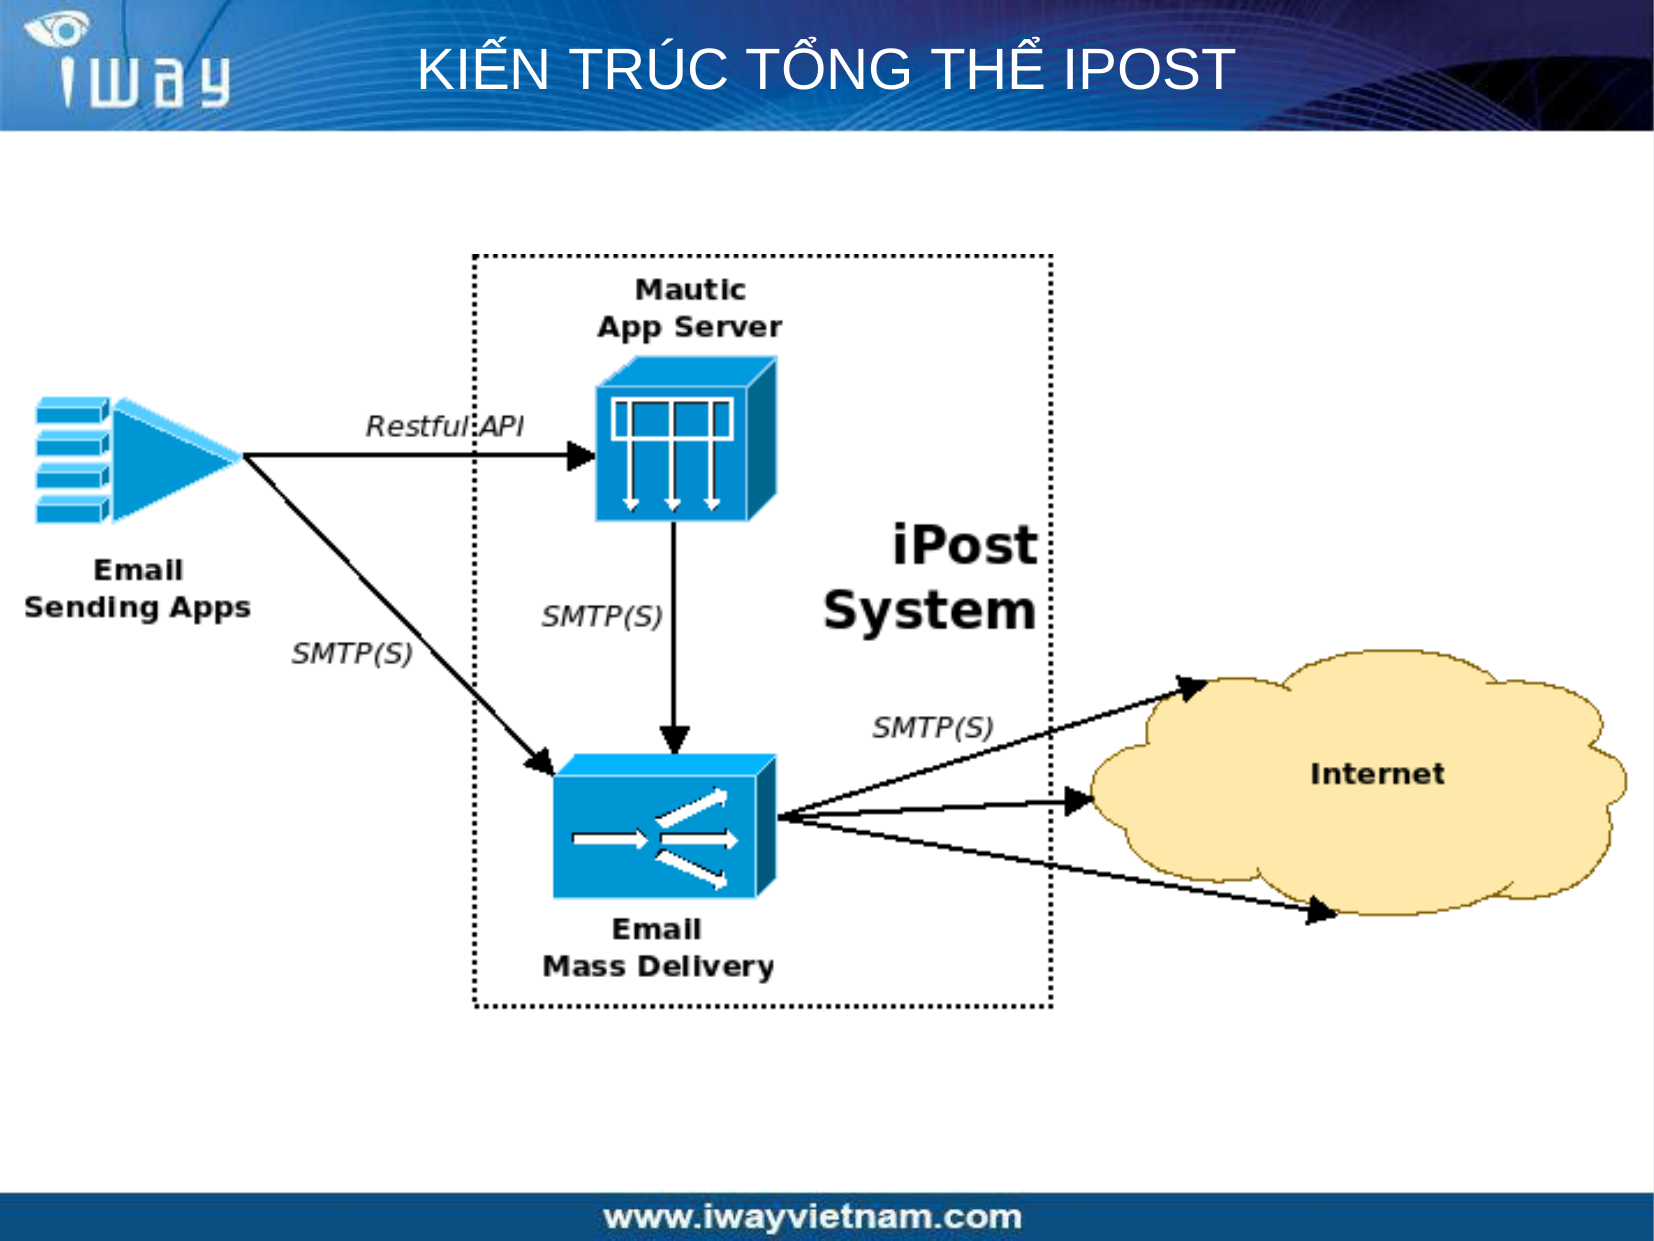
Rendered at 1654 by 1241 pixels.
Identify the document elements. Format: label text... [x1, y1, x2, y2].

title KIẾN TRÚC TỔNG THỂ IPOST [0, 0, 1654, 133]
picture [24, 255, 1630, 1014]
